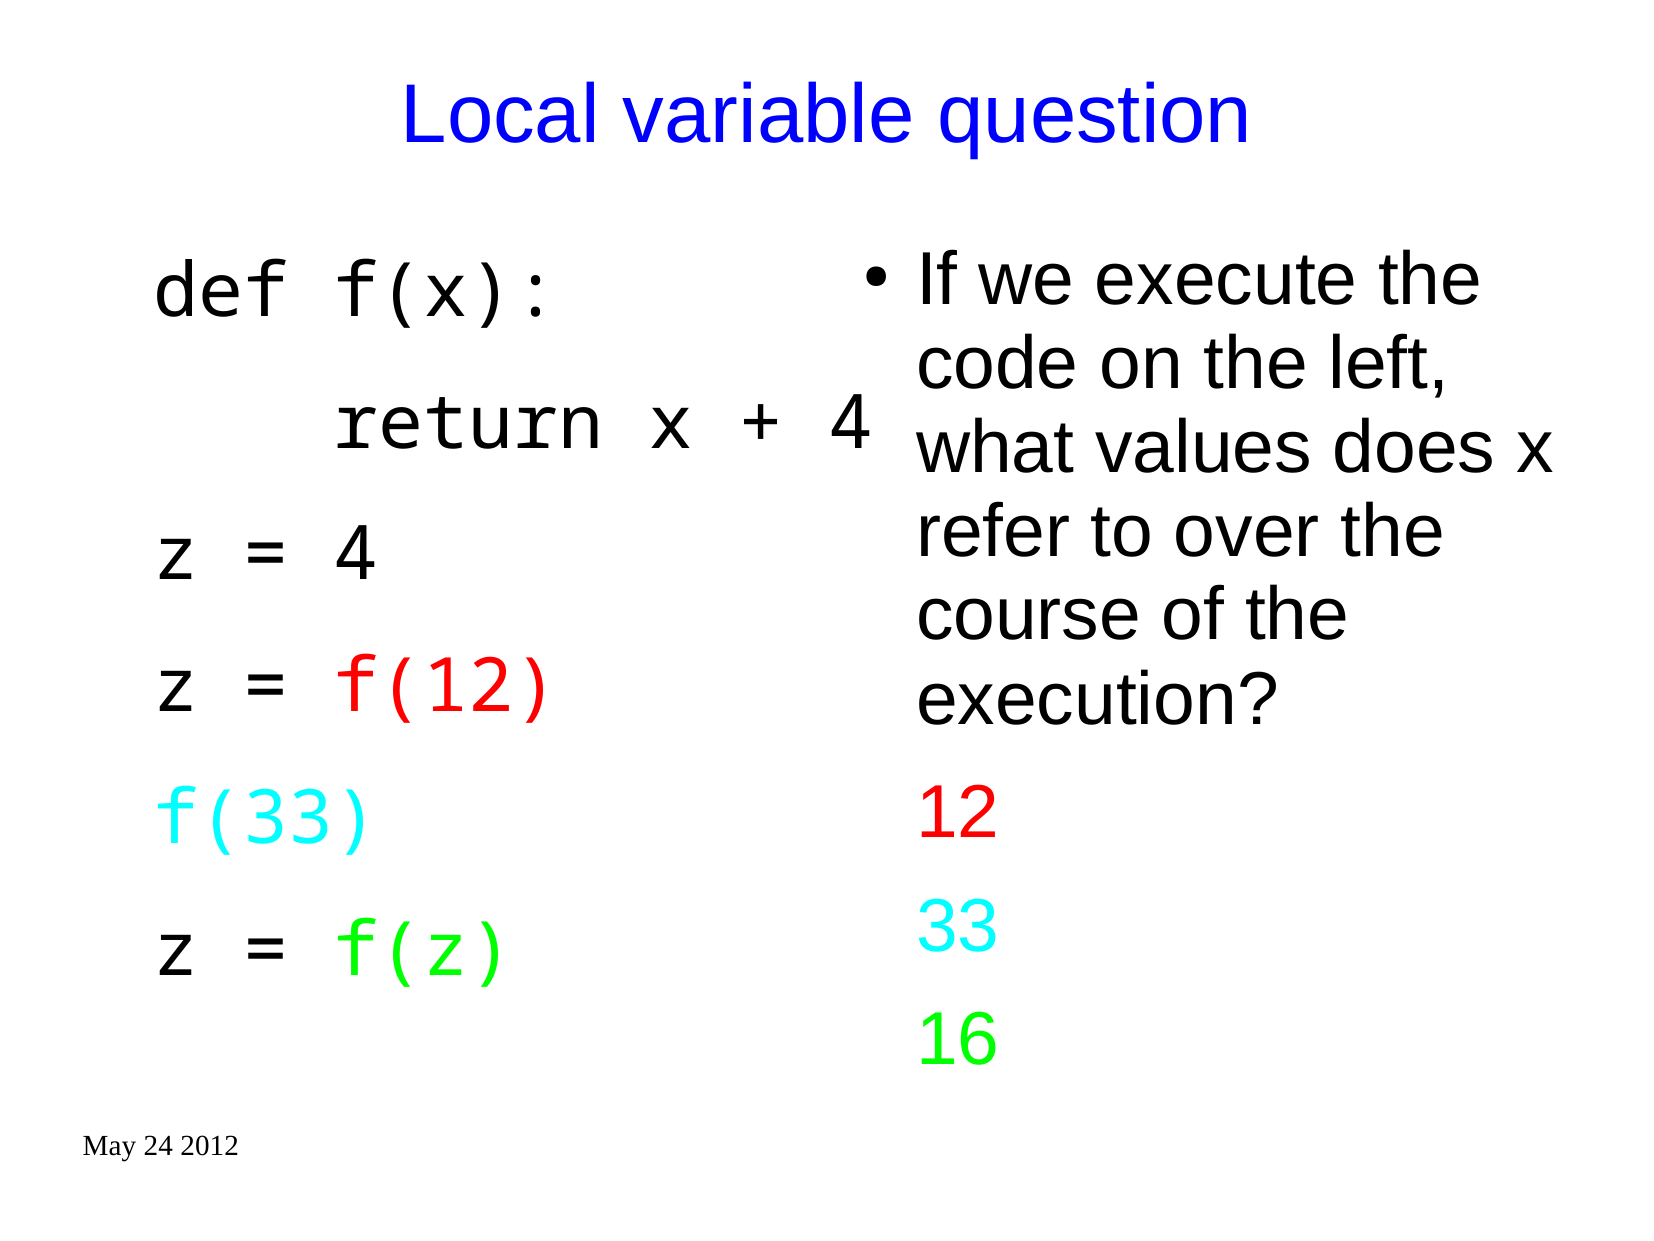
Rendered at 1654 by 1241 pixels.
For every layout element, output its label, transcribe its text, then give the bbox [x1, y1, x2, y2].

list def f(x): return x + 4 z = 4 z = f(12) f(33) z = f(z) [82, 236, 845, 1109]
title Local variable question [82, 49, 1571, 178]
list If we execute the code on the left, what values does x refer to over the course of the execution? 12 33 16 [845, 236, 1572, 1109]
